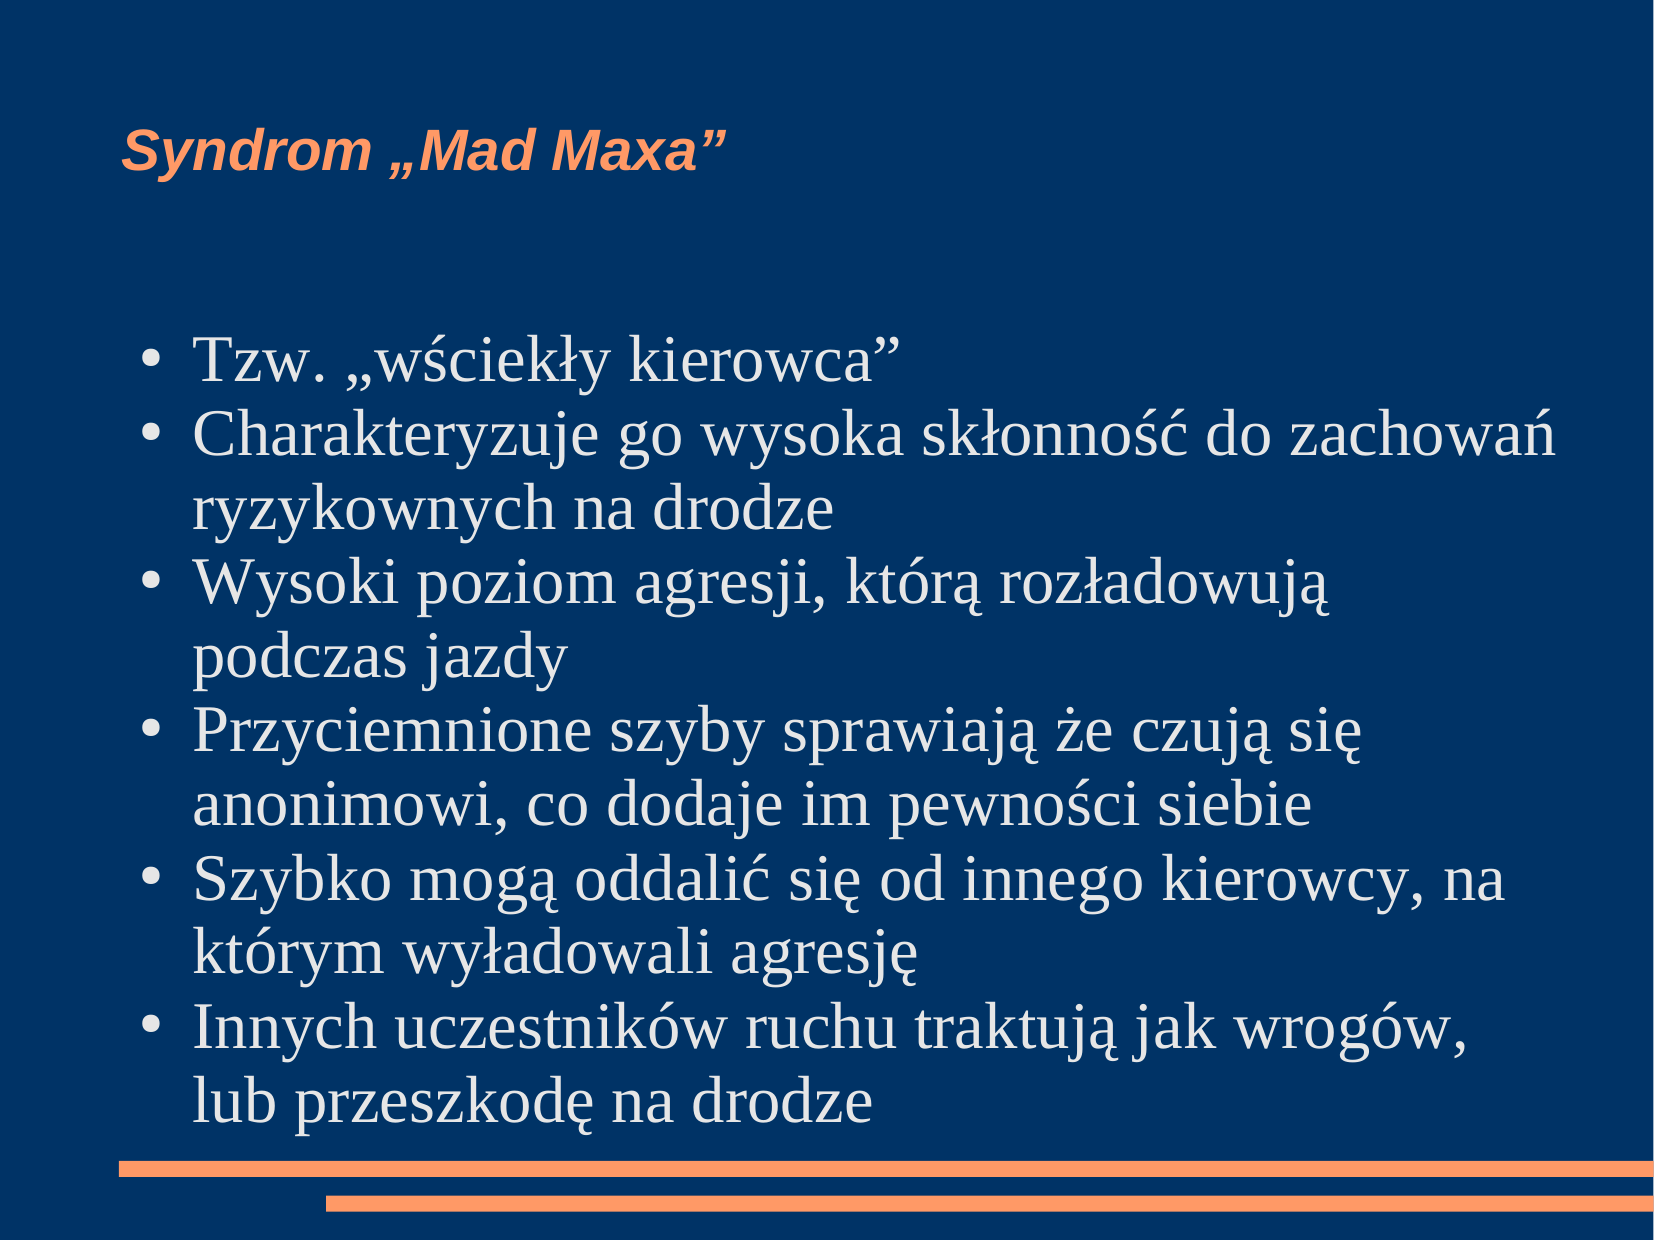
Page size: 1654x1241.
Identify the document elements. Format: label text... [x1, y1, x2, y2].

title Syndrom „Mad Maxa” [121, 46, 1534, 254]
list Tzw. „wściekły kierowca” Charakteryzuje go wysoka skłonność do zachowań ryzykownych na drodze Wysoki poziom agresji, którą rozładowują podczas jazdy Przyciemnione szyby sprawiają że czują się anonimowi, co dodaje im pewności siebie Szybko mogą oddalić się od innego kierowcy, na którym wyładowali agresję Innych uczestników ruchu traktują jak wrogów, lub przeszkodę na drodze [121, 322, 1561, 1211]
